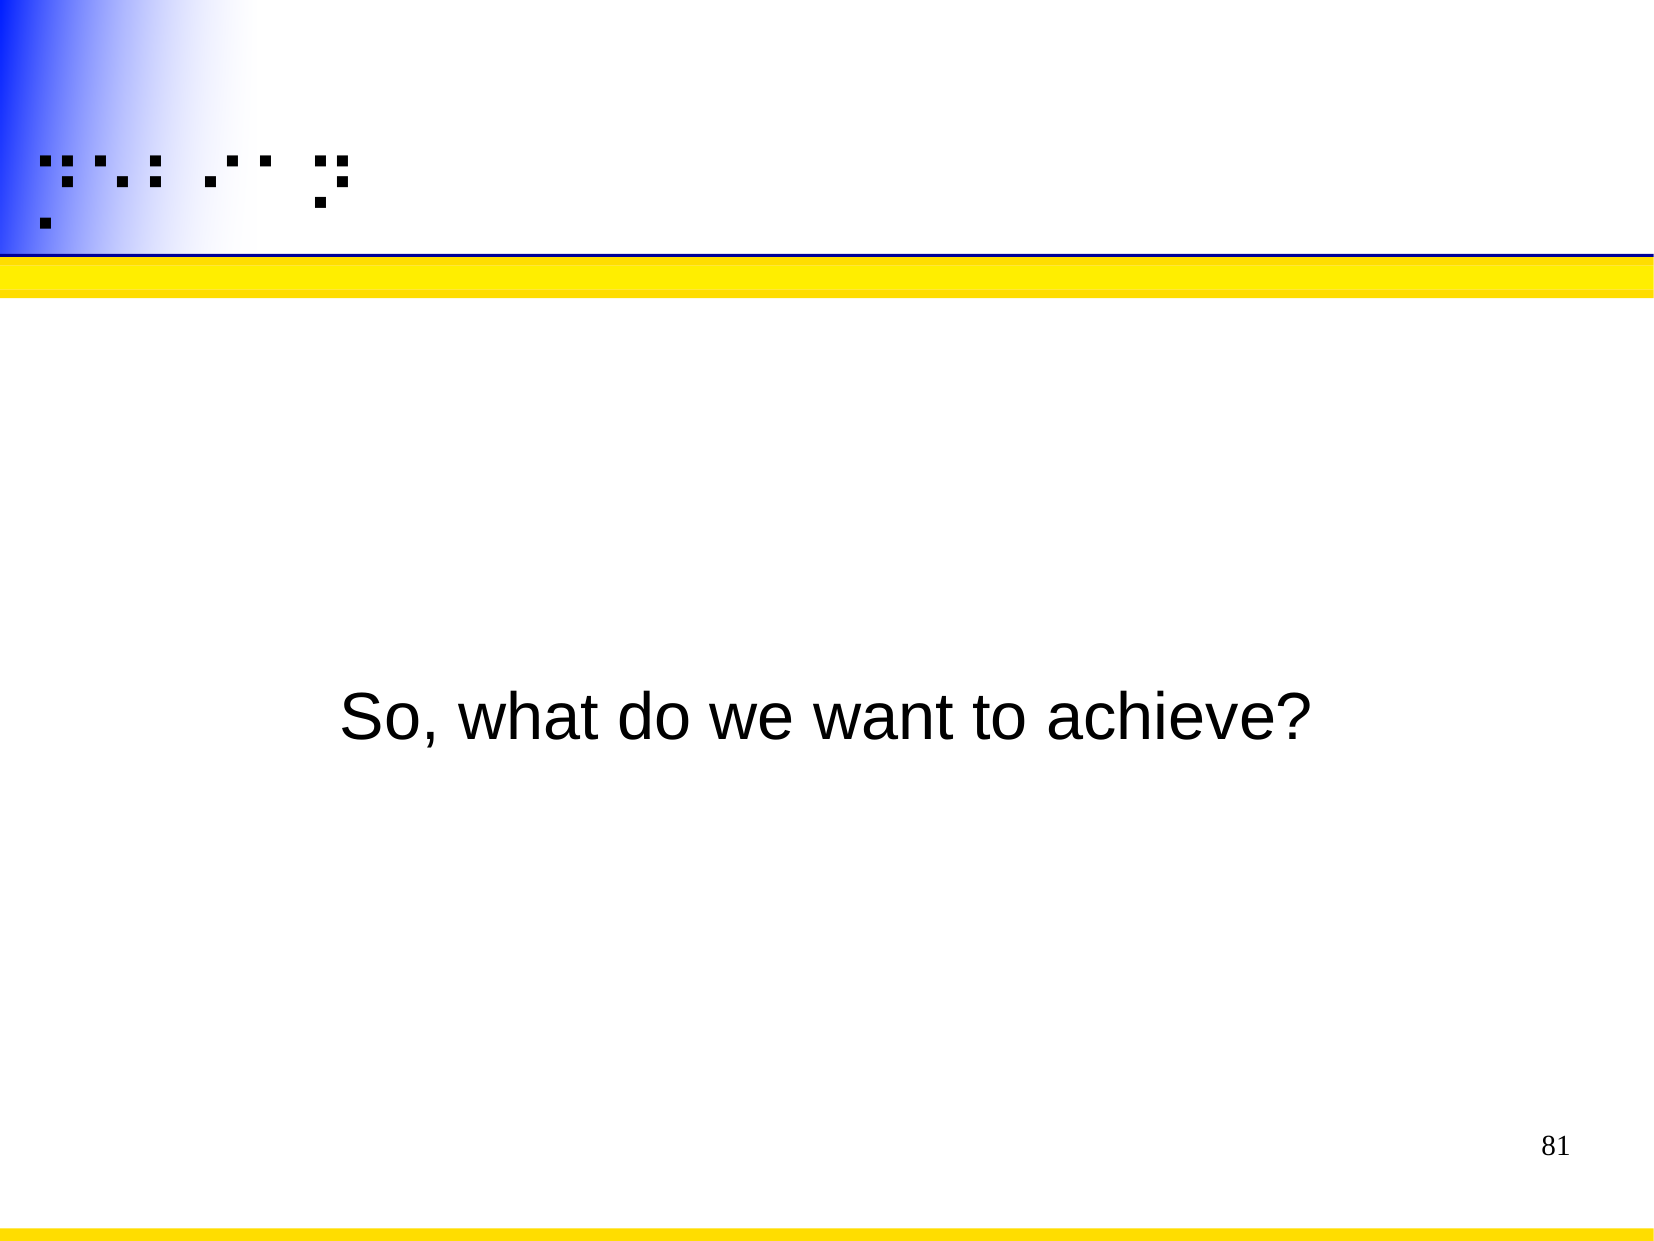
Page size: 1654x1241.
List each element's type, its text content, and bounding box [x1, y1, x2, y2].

subtitle So, what do we want to achieve? [82, 307, 1571, 1126]
